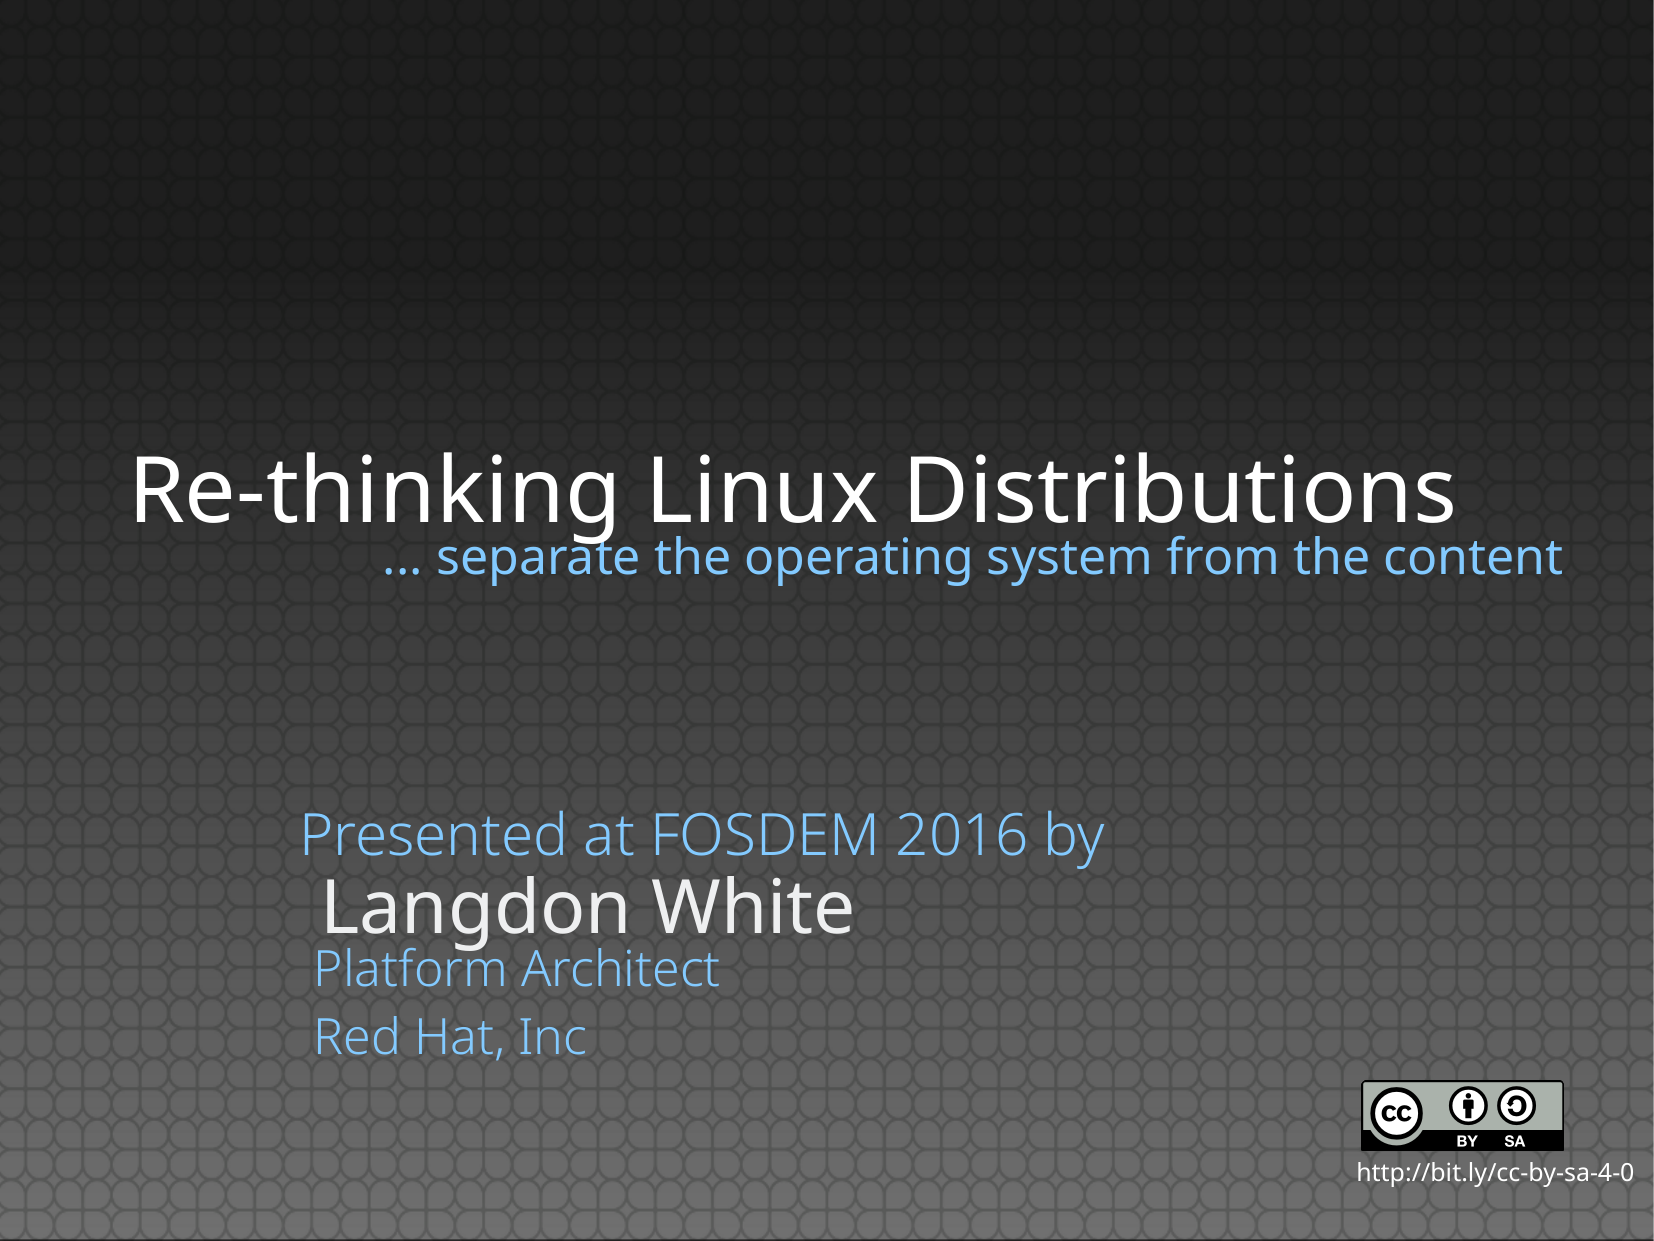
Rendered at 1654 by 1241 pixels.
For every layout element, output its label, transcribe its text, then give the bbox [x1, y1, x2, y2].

text_box Re-thinking Linux Distributions [37, 417, 1475, 601]
picture [0, 0, 1654, 1241]
text_box Langdon White [305, 866, 1057, 946]
text_box http://bit.ly/cc-by-sa-4-0 [1237, 1147, 1650, 1231]
subtitle ... separate the operating system from the content [218, 508, 1565, 602]
text_box Platform Architect Red Hat, Inc [298, 925, 782, 1093]
text_box Presented at FOSDEM 2016 by [284, 785, 1140, 866]
